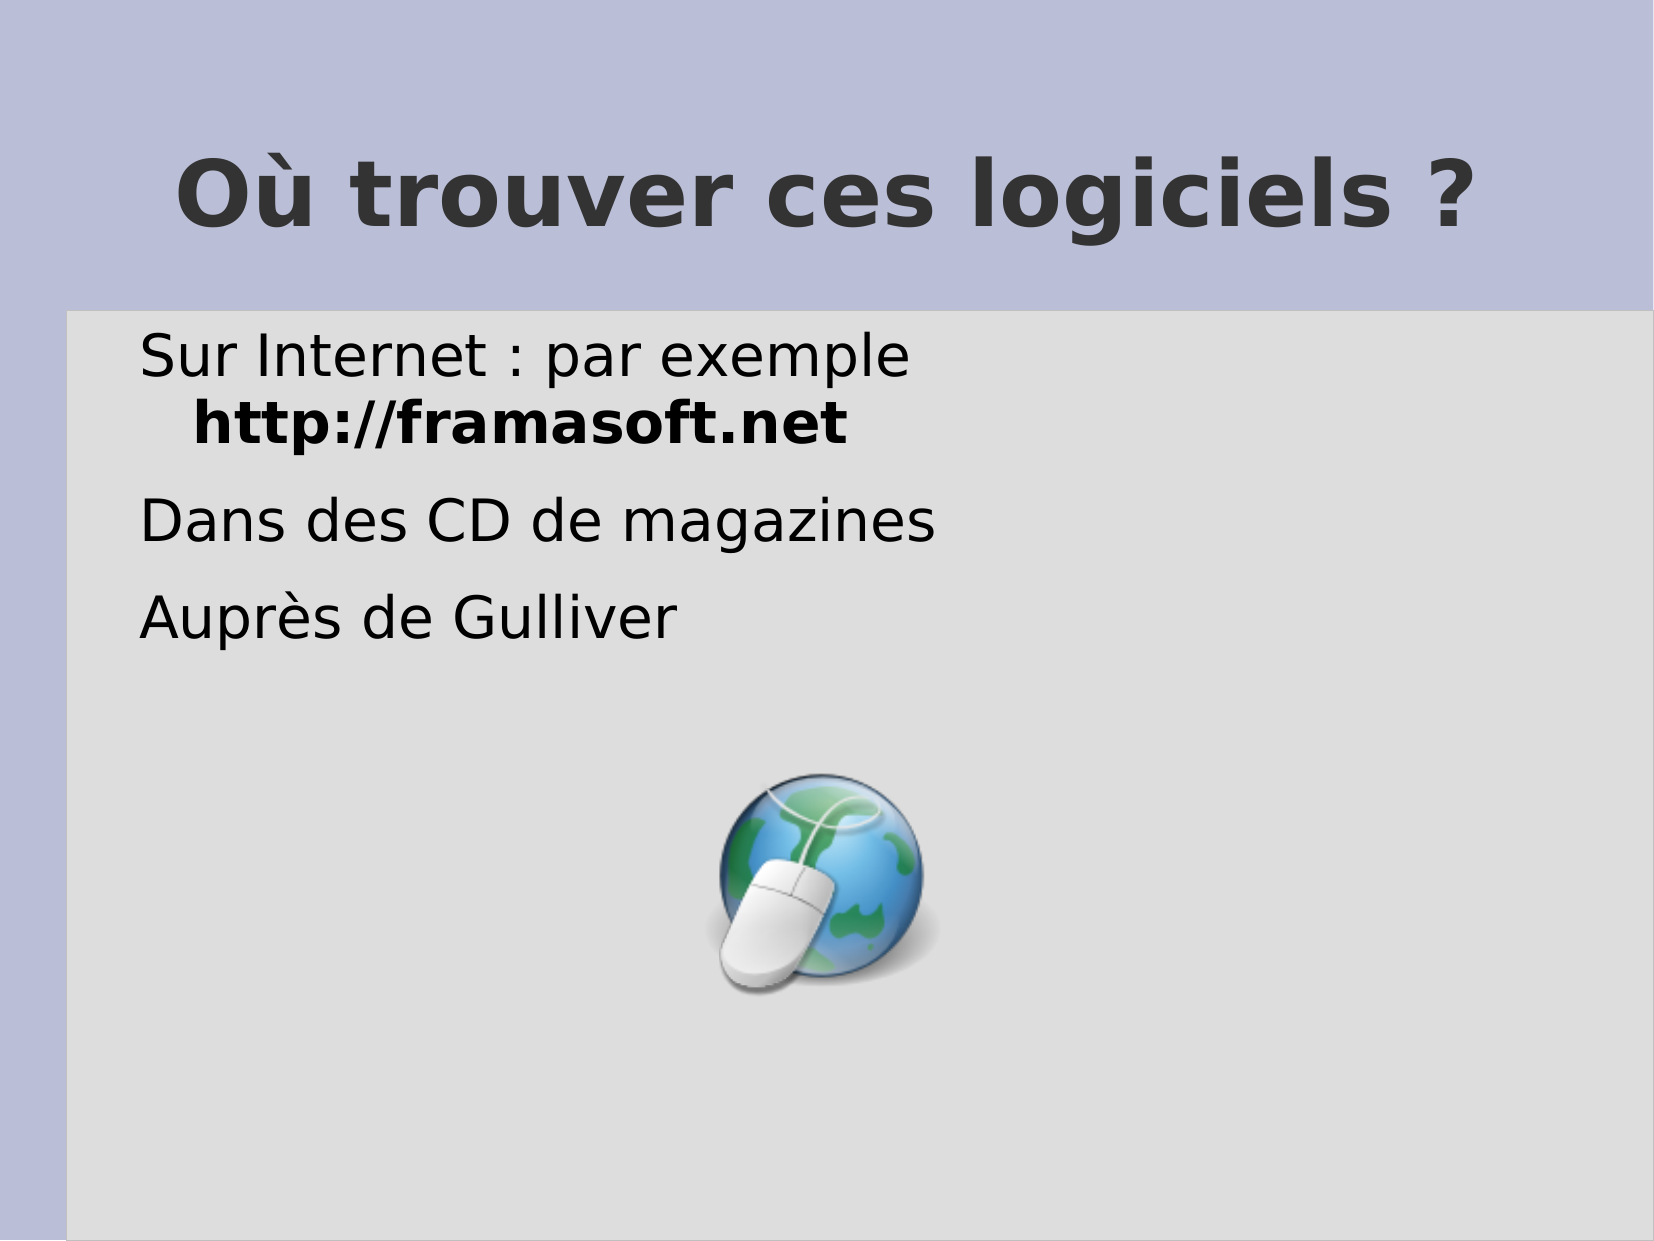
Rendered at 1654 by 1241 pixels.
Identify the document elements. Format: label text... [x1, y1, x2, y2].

list Sur Internet : par exemple http://framasoft.net Dans des CD de magazines Auprès de Gulliver [121, 322, 1561, 1132]
title Où trouver ces logiciels ? [121, 91, 1534, 299]
picture [660, 731, 993, 1063]
